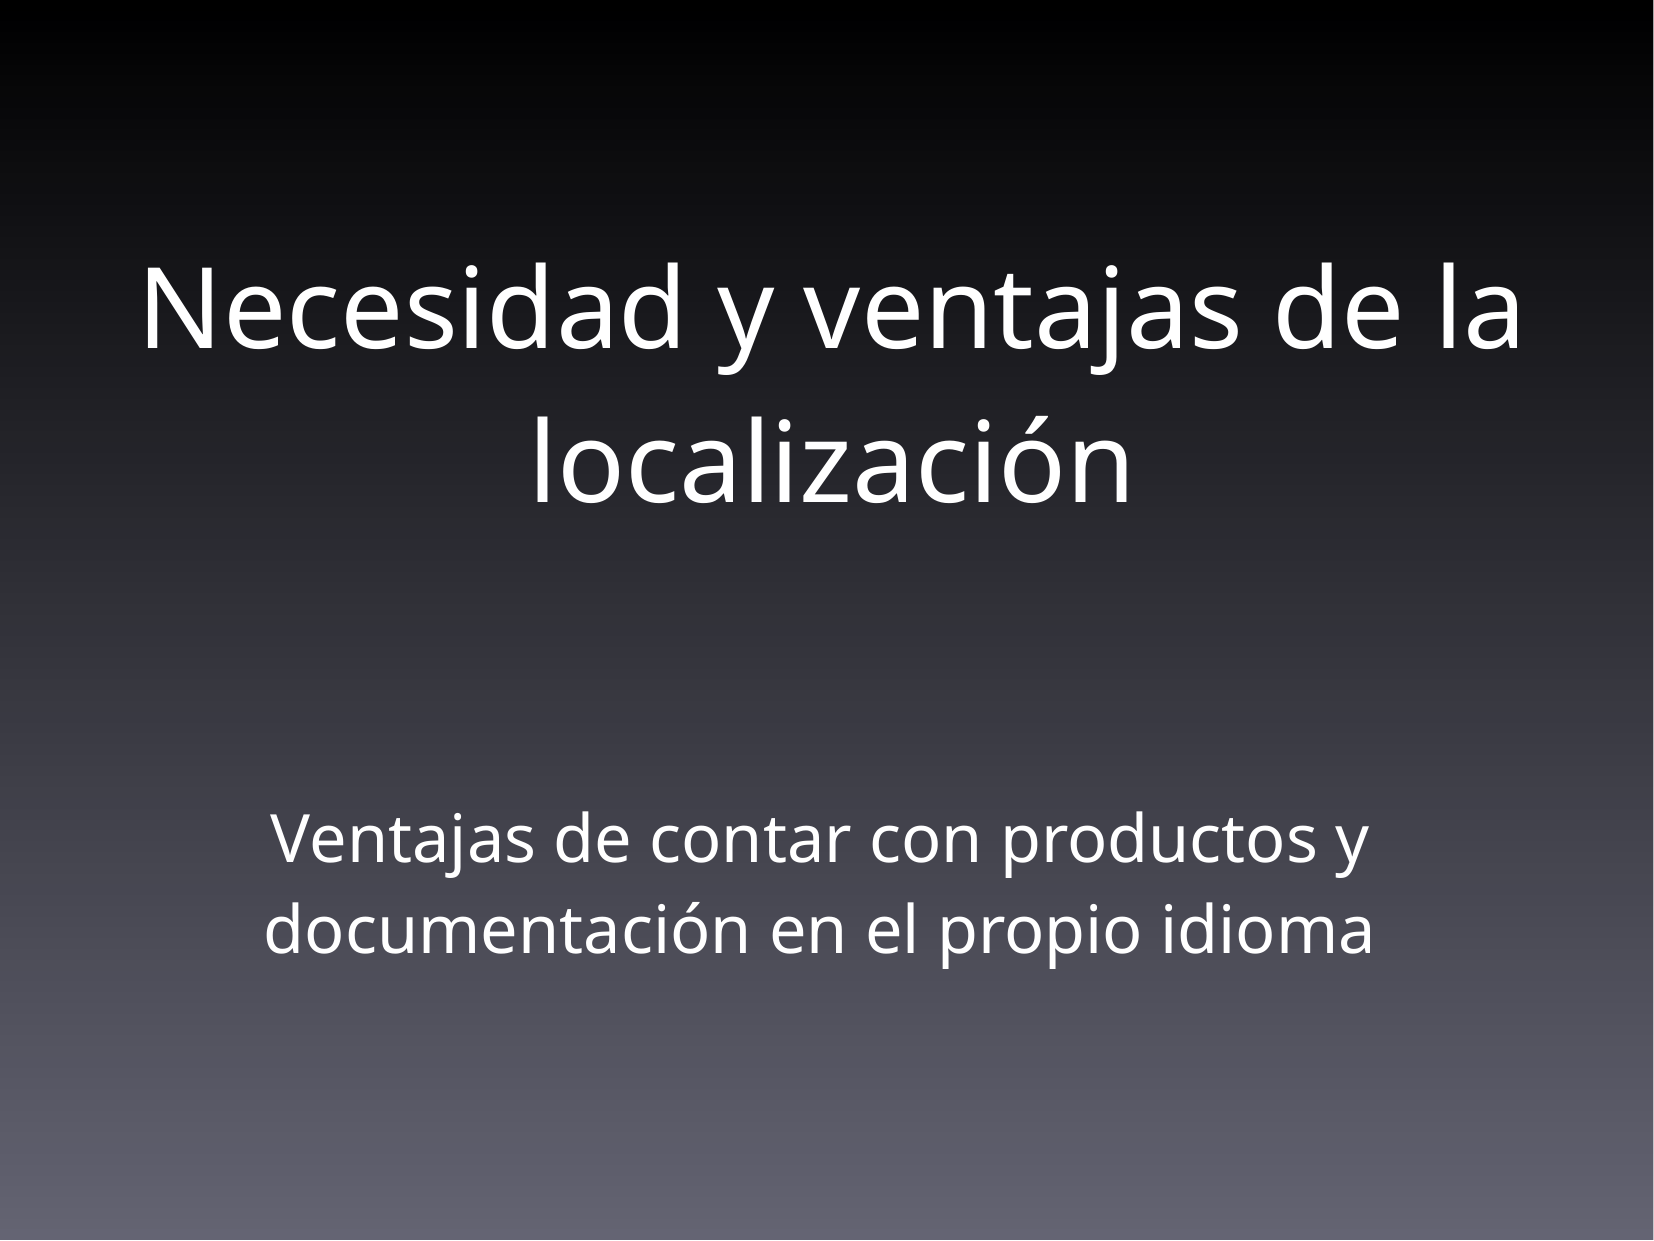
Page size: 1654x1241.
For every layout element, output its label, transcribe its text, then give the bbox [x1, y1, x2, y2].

list Ventajas de contar con productos y documentación en el propio idioma [76, 648, 1565, 1034]
title Necesidad y ventajas de la localización [88, 108, 1577, 503]
